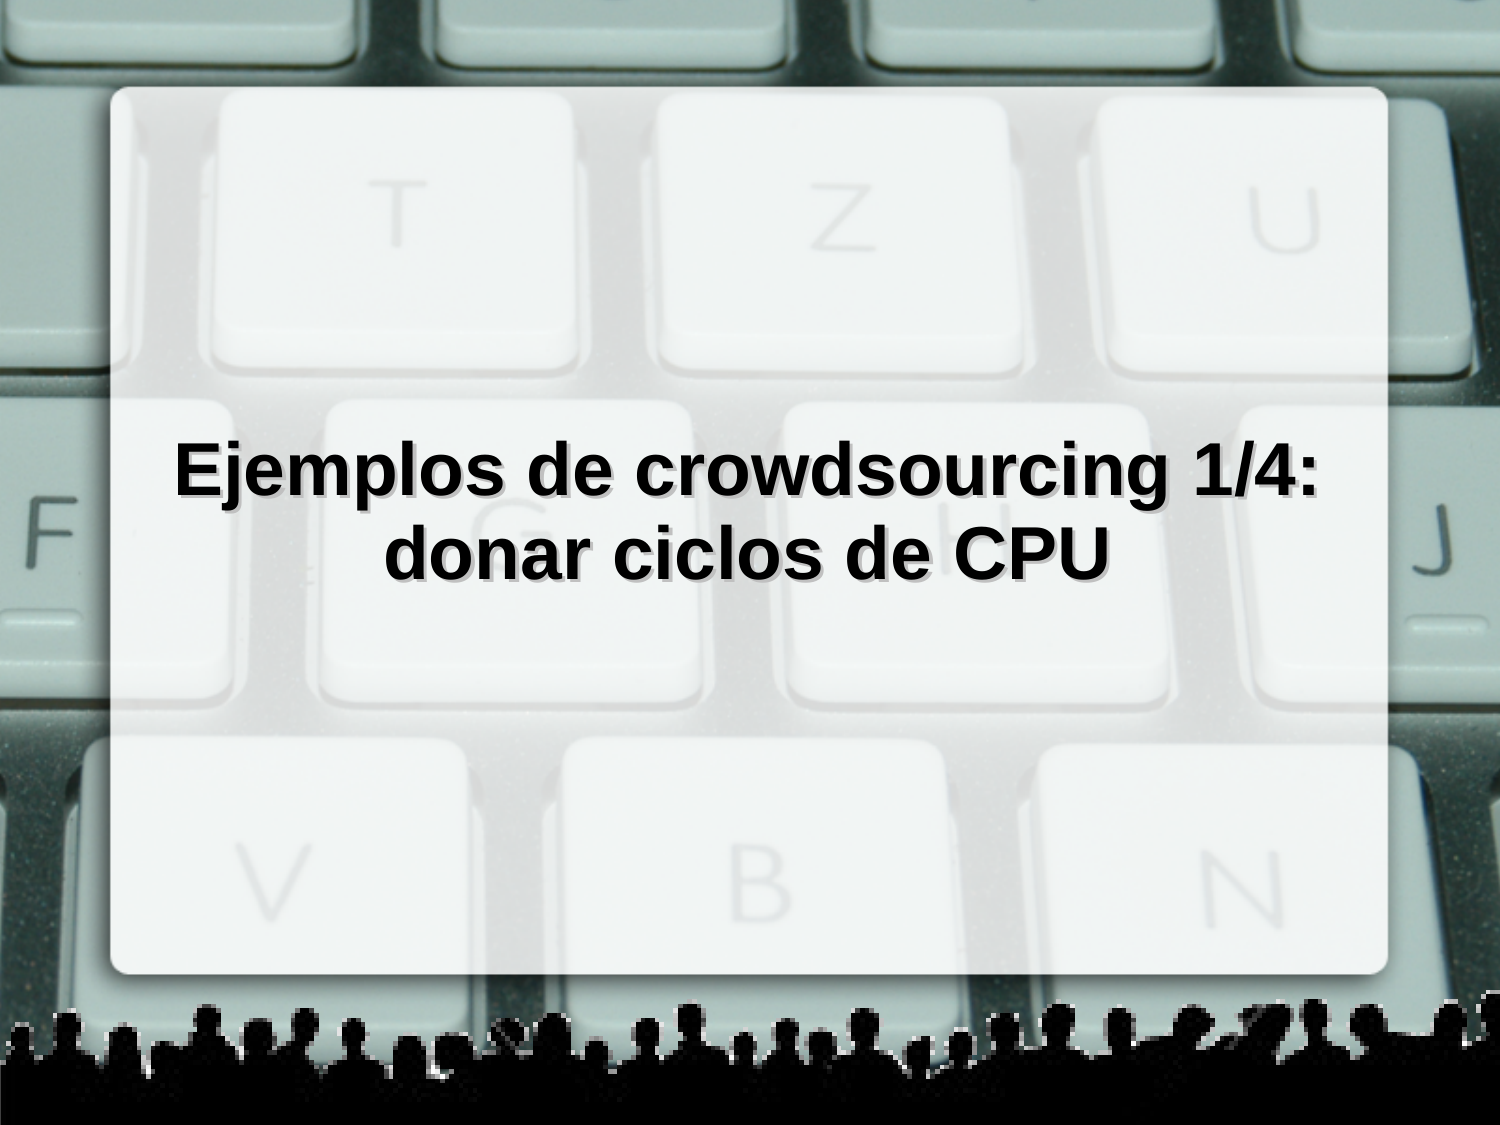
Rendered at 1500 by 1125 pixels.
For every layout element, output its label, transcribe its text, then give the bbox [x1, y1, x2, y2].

picture [0, 0, 1500, 1125]
title Ejemplos de crowdsourcing 1/4: donar ciclos de CPU [73, 411, 1423, 611]
